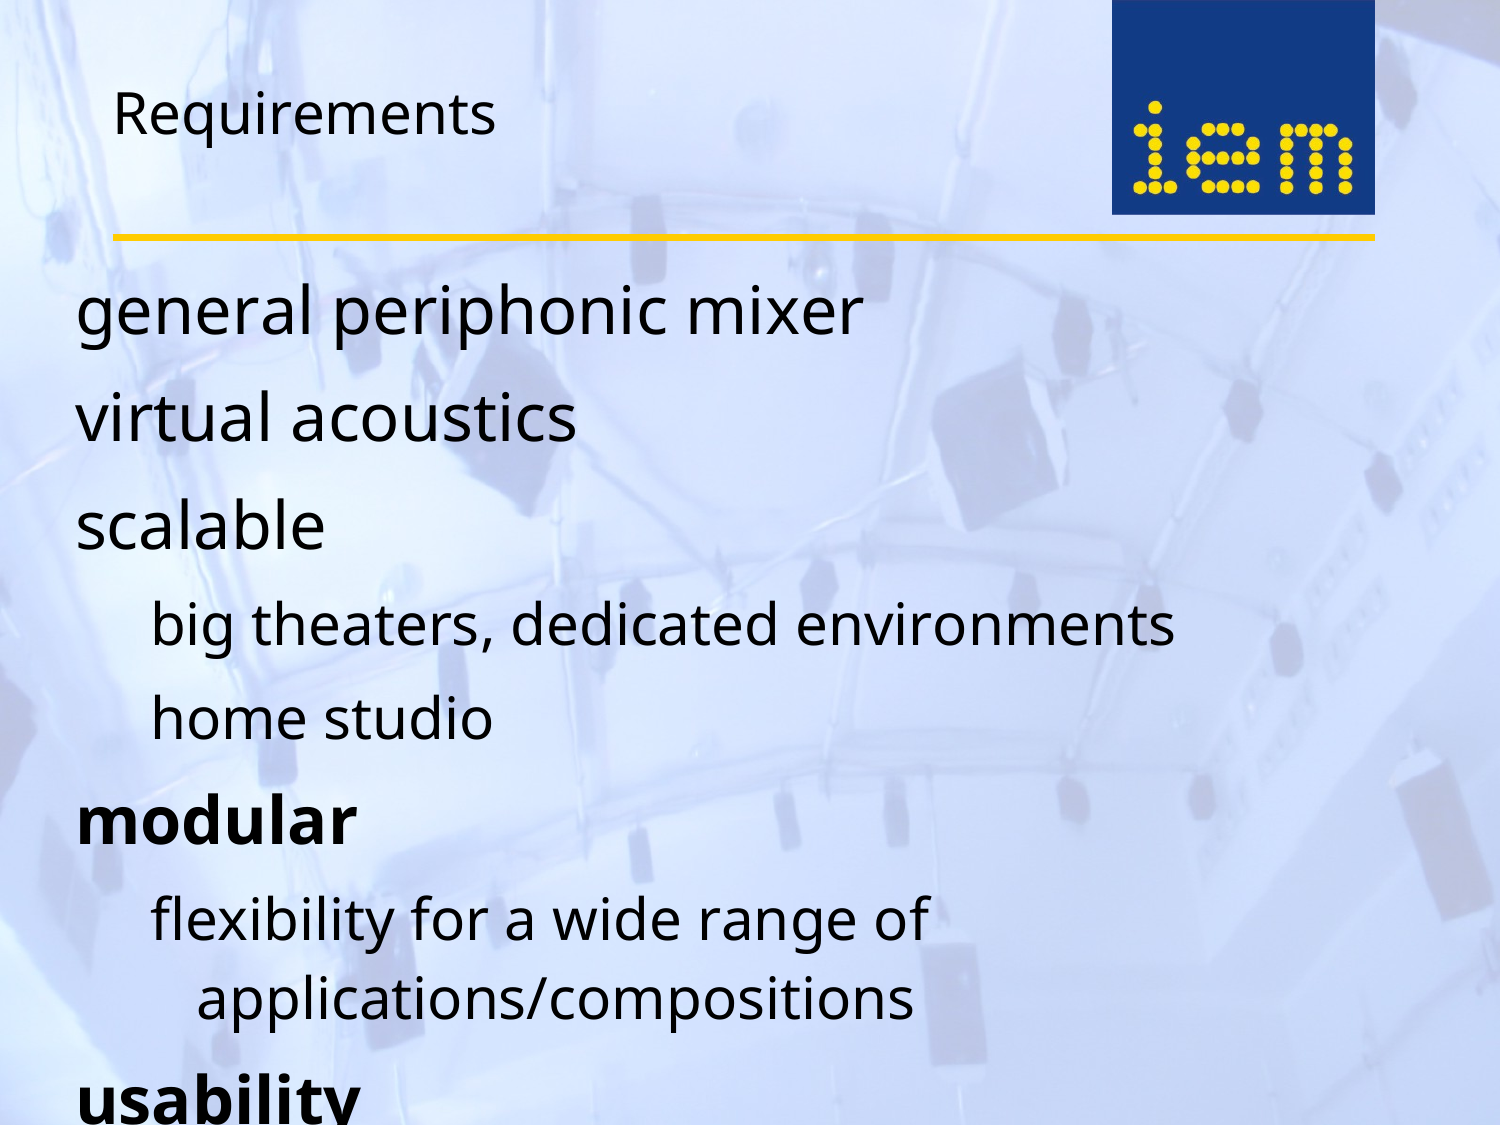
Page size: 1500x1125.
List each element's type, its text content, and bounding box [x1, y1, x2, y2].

title Requirements [112, 17, 1375, 206]
list general periphonic mixer virtual acoustics scalable big theaters, dedicated environments home studio modular flexibility for a wide range of applications/compositions usability traditional mixing concepts [75, 263, 1425, 1125]
picture [0, 0, 1500, 1125]
